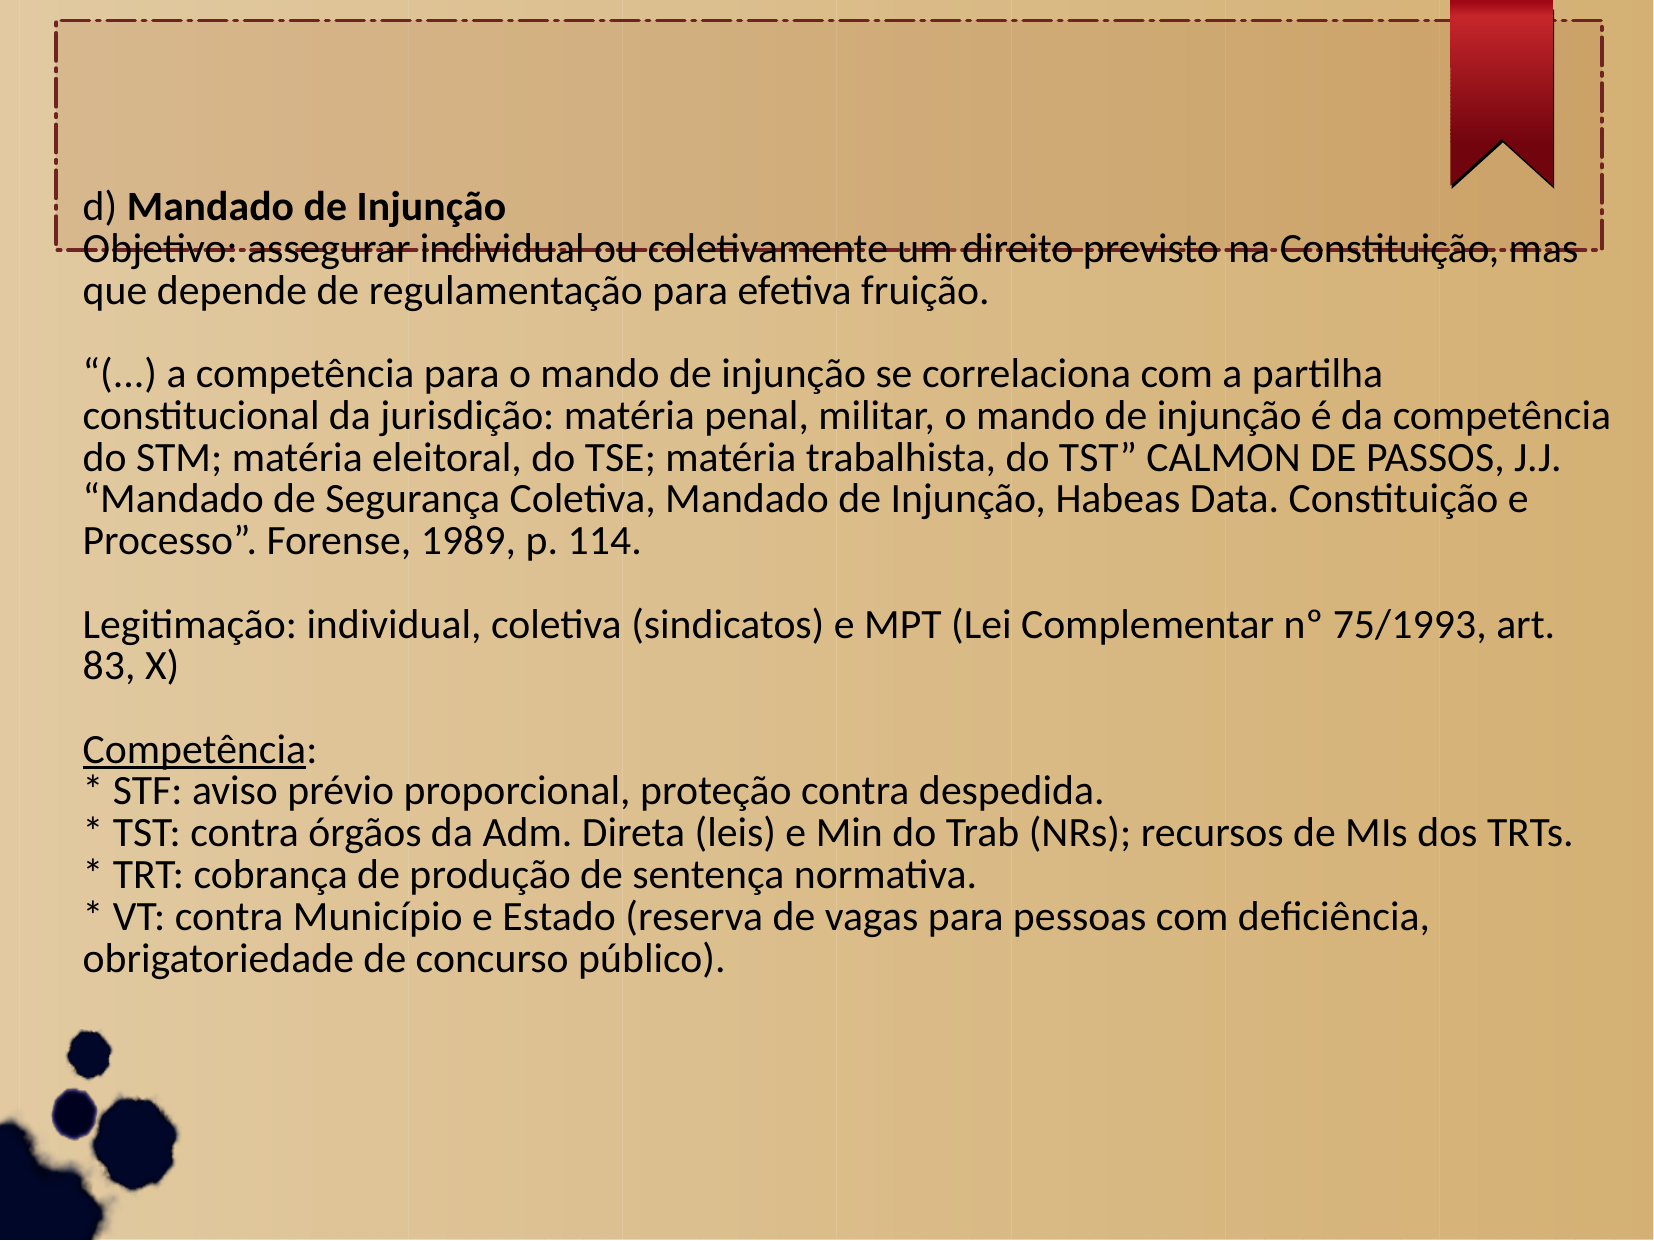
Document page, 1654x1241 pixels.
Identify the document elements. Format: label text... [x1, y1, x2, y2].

title d) Mandado de Injunção Objetivo: assegurar individual ou coletivamente um direito previsto na Constituição, mas que depende de regulamentação para efetiva fruição. “(...) a competência para o mando de injunção se correlaciona com a partilha constitucional da jurisdição: matéria penal, militar, o mando de injunção é da competência do STM; matéria eleitoral, do TSE; matéria trabalhista, do TST” CALMON DE PASSOS, J.J. “Mandado de Segurança Coletiva, Mandado de Injunção, Habeas Data. Constituição e Processo”. Forense, 1989, p. 114. Legitimação: individual, coletiva (sindicatos) e MPT (Lei Complementar nº 75/1993, art. 83, X) Competência: * STF: aviso prévio proporcional, proteção contra despedida. * TST: contra órgãos da Adm. Direta (leis) e Min do Trab (NRs); recursos de MIs dos TRTs. * TRT: cobrança de produção de sentença normativa. * VT: contra Município e Estado (reserva de vagas para pessoas com deficiência, obrigatoriedade de concurso público). [82, 82, 1619, 1241]
